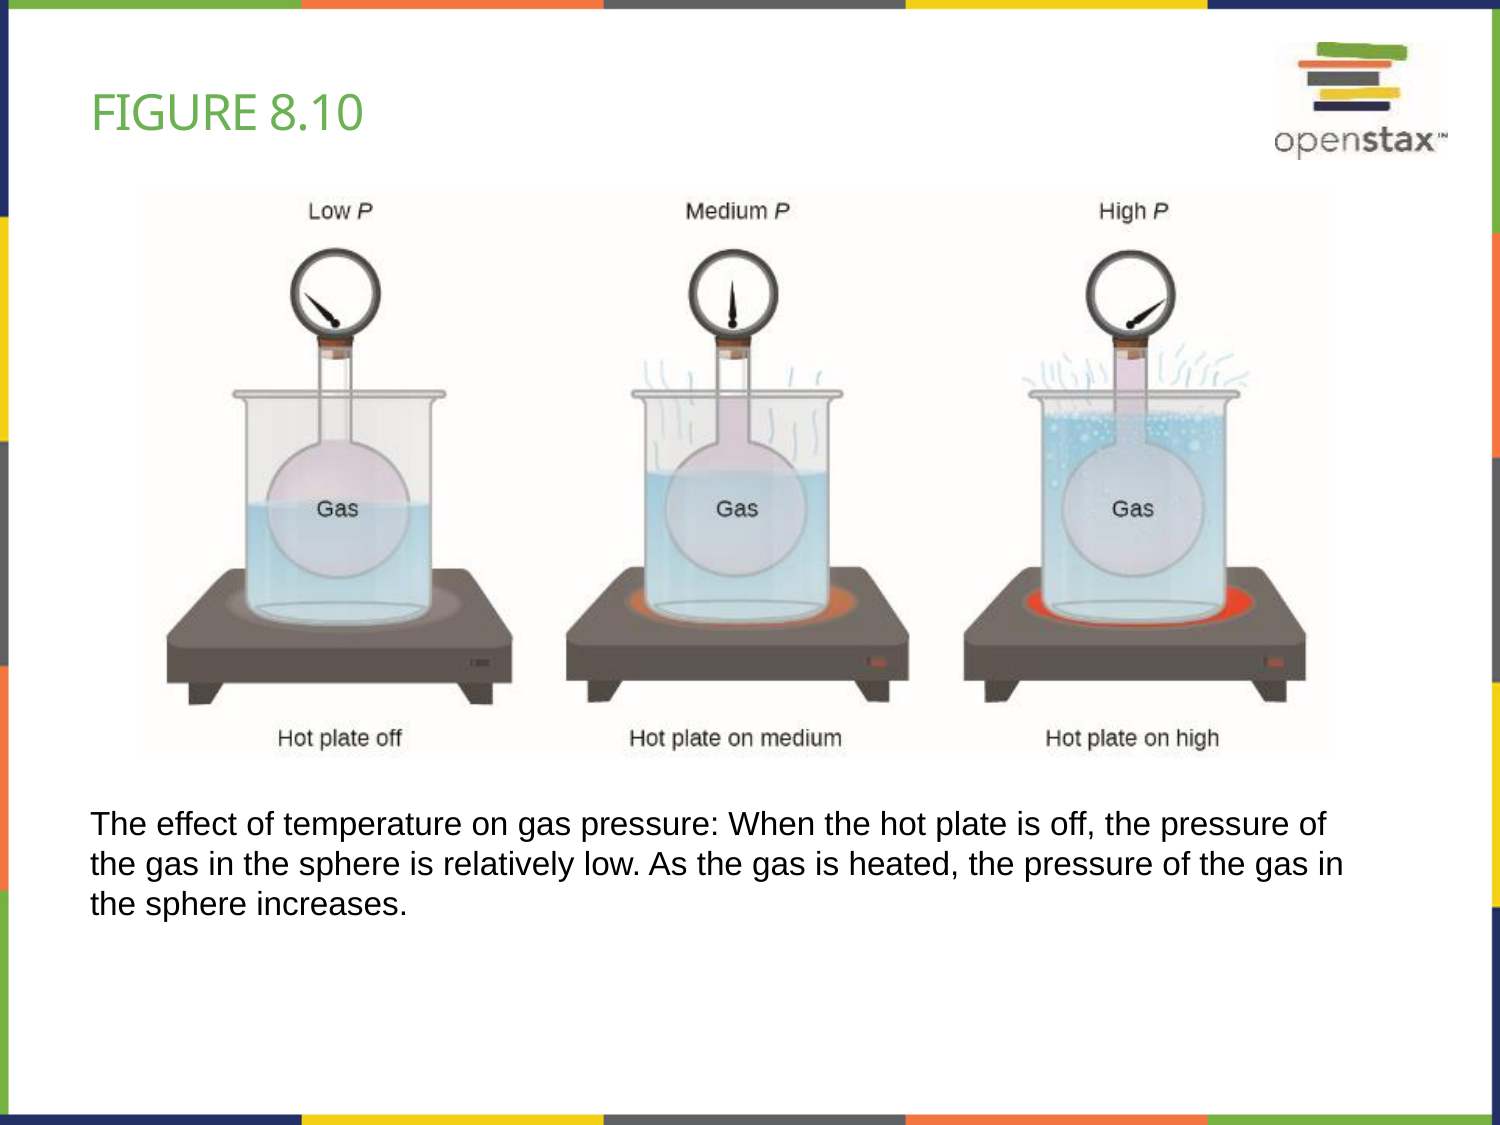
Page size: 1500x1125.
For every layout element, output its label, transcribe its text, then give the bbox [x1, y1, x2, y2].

picture [0, 0, 1500, 1125]
title Figure 8.10 [75, 39, 1398, 148]
list The effect of temperature on gas pressure: When the hot plate is off, the pressure of the gas in the sphere is relatively low. As the gas is heated, the pressure of the gas in the sphere increases. [75, 794, 1398, 986]
